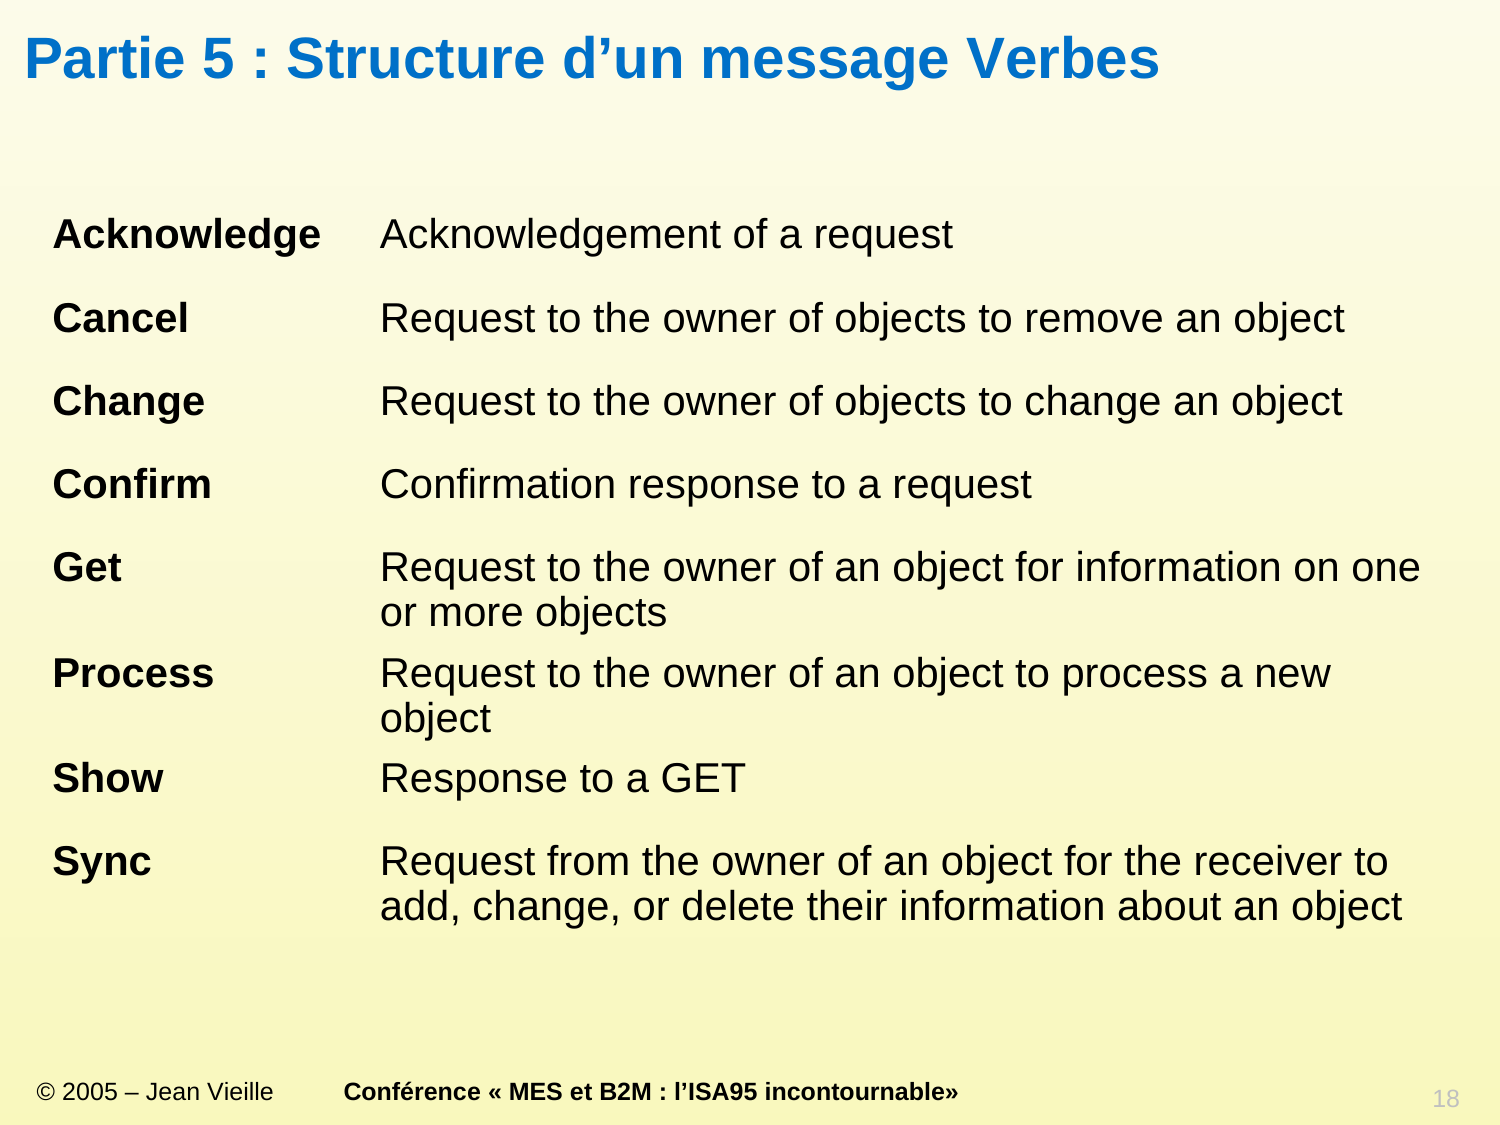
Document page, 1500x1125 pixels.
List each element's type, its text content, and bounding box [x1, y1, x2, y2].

table_header Acknowledge [38, 205, 365, 288]
table_cell Sync [38, 832, 365, 938]
table_cell Confirmation response to a request [365, 455, 1450, 538]
table_cell Change [38, 372, 365, 455]
table_cell Request to the owner of objects to change an object [365, 372, 1450, 455]
table_cell Show [38, 749, 365, 832]
table_cell Request to the owner of an object for information on one or more objects [365, 538, 1450, 644]
table_cell Request from the owner of an object for the receiver to add, change, or delete their information about an object [365, 832, 1450, 938]
table_cell Cancel [38, 288, 365, 372]
table_cell Confirm [38, 455, 365, 538]
table_cell Process [38, 644, 365, 749]
table_cell Response to a GET [365, 749, 1450, 832]
table_cell Get [38, 538, 365, 644]
table_cell Request to the owner of objects to remove an object [365, 288, 1450, 372]
table_cell Request to the owner of an object to process a new object [365, 644, 1450, 749]
title Partie 5 : Structure d’un message Verbes [9, 12, 1476, 151]
table_header Acknowledgement of a request [365, 205, 1450, 288]
